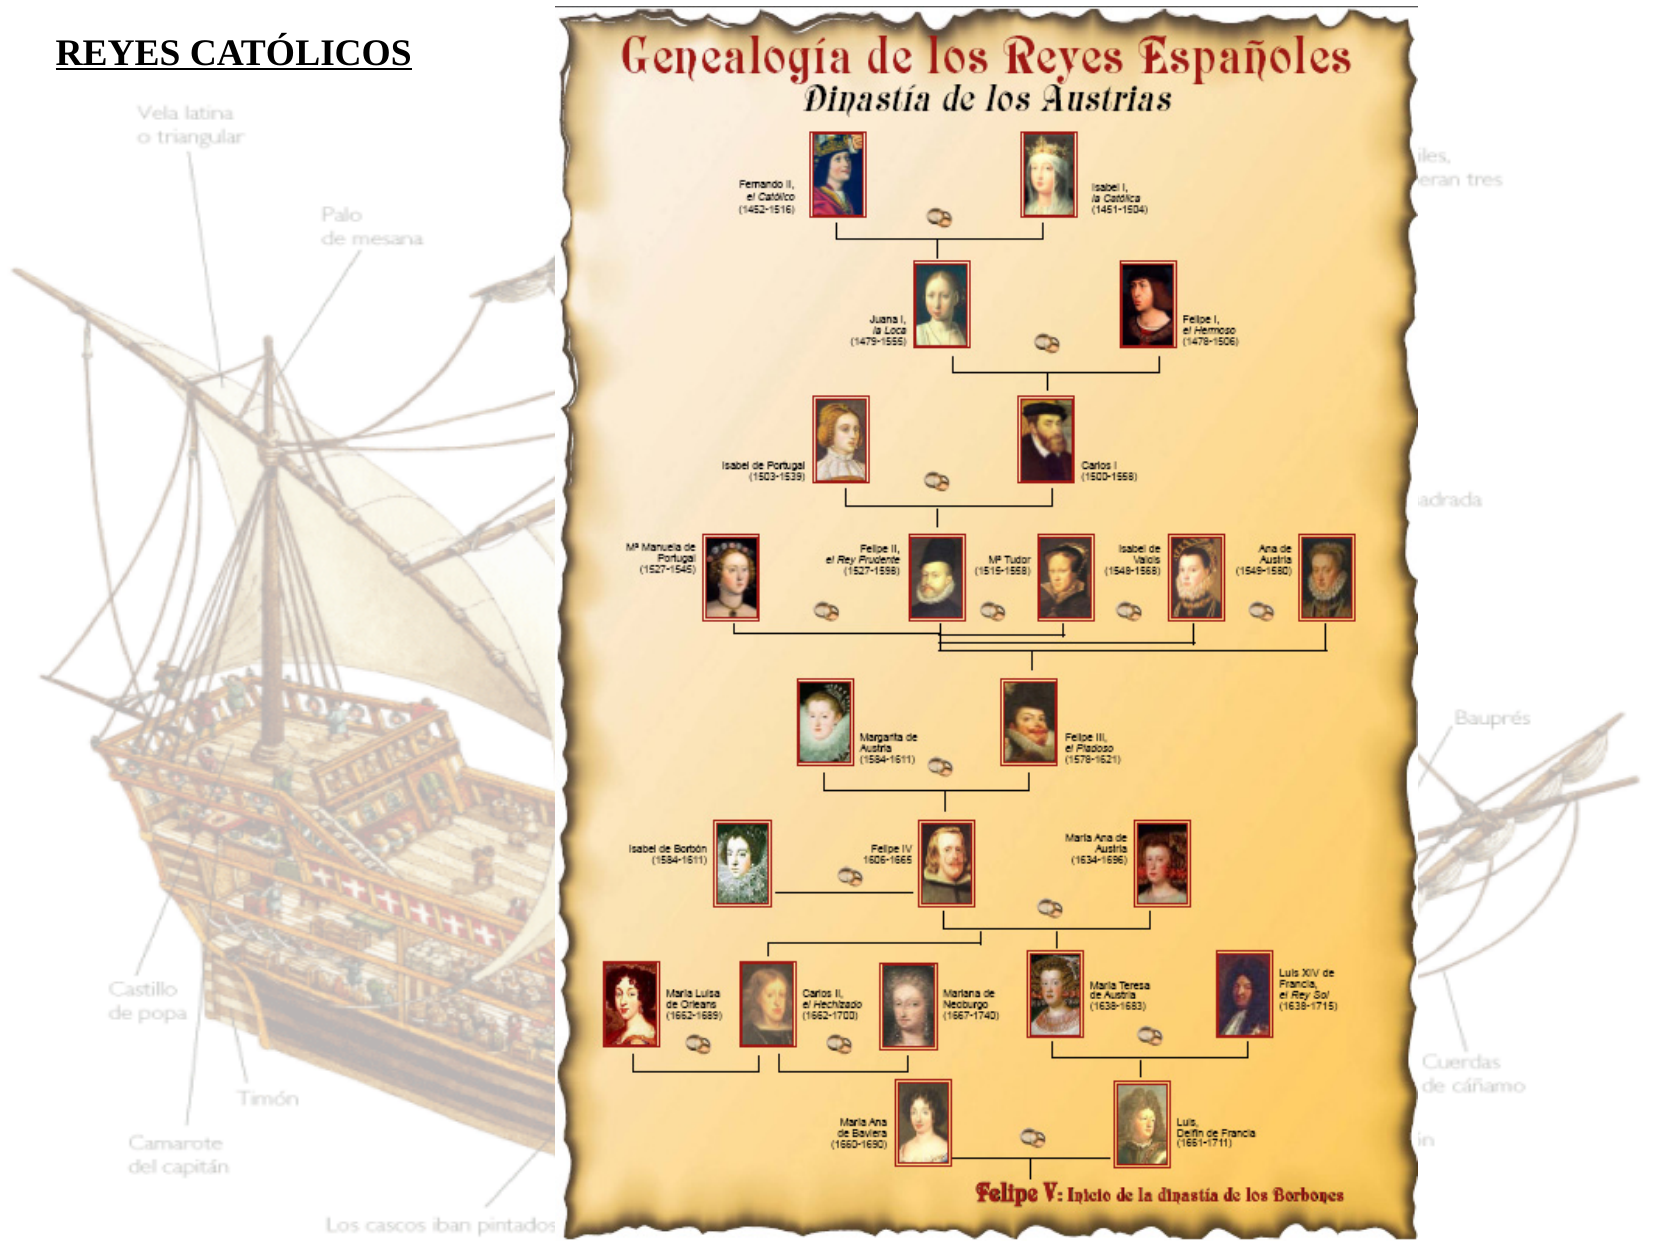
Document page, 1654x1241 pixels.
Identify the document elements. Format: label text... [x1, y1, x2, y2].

picture [0, 0, 1654, 1241]
text_box REYES CATÓLICOS [40, 24, 427, 83]
